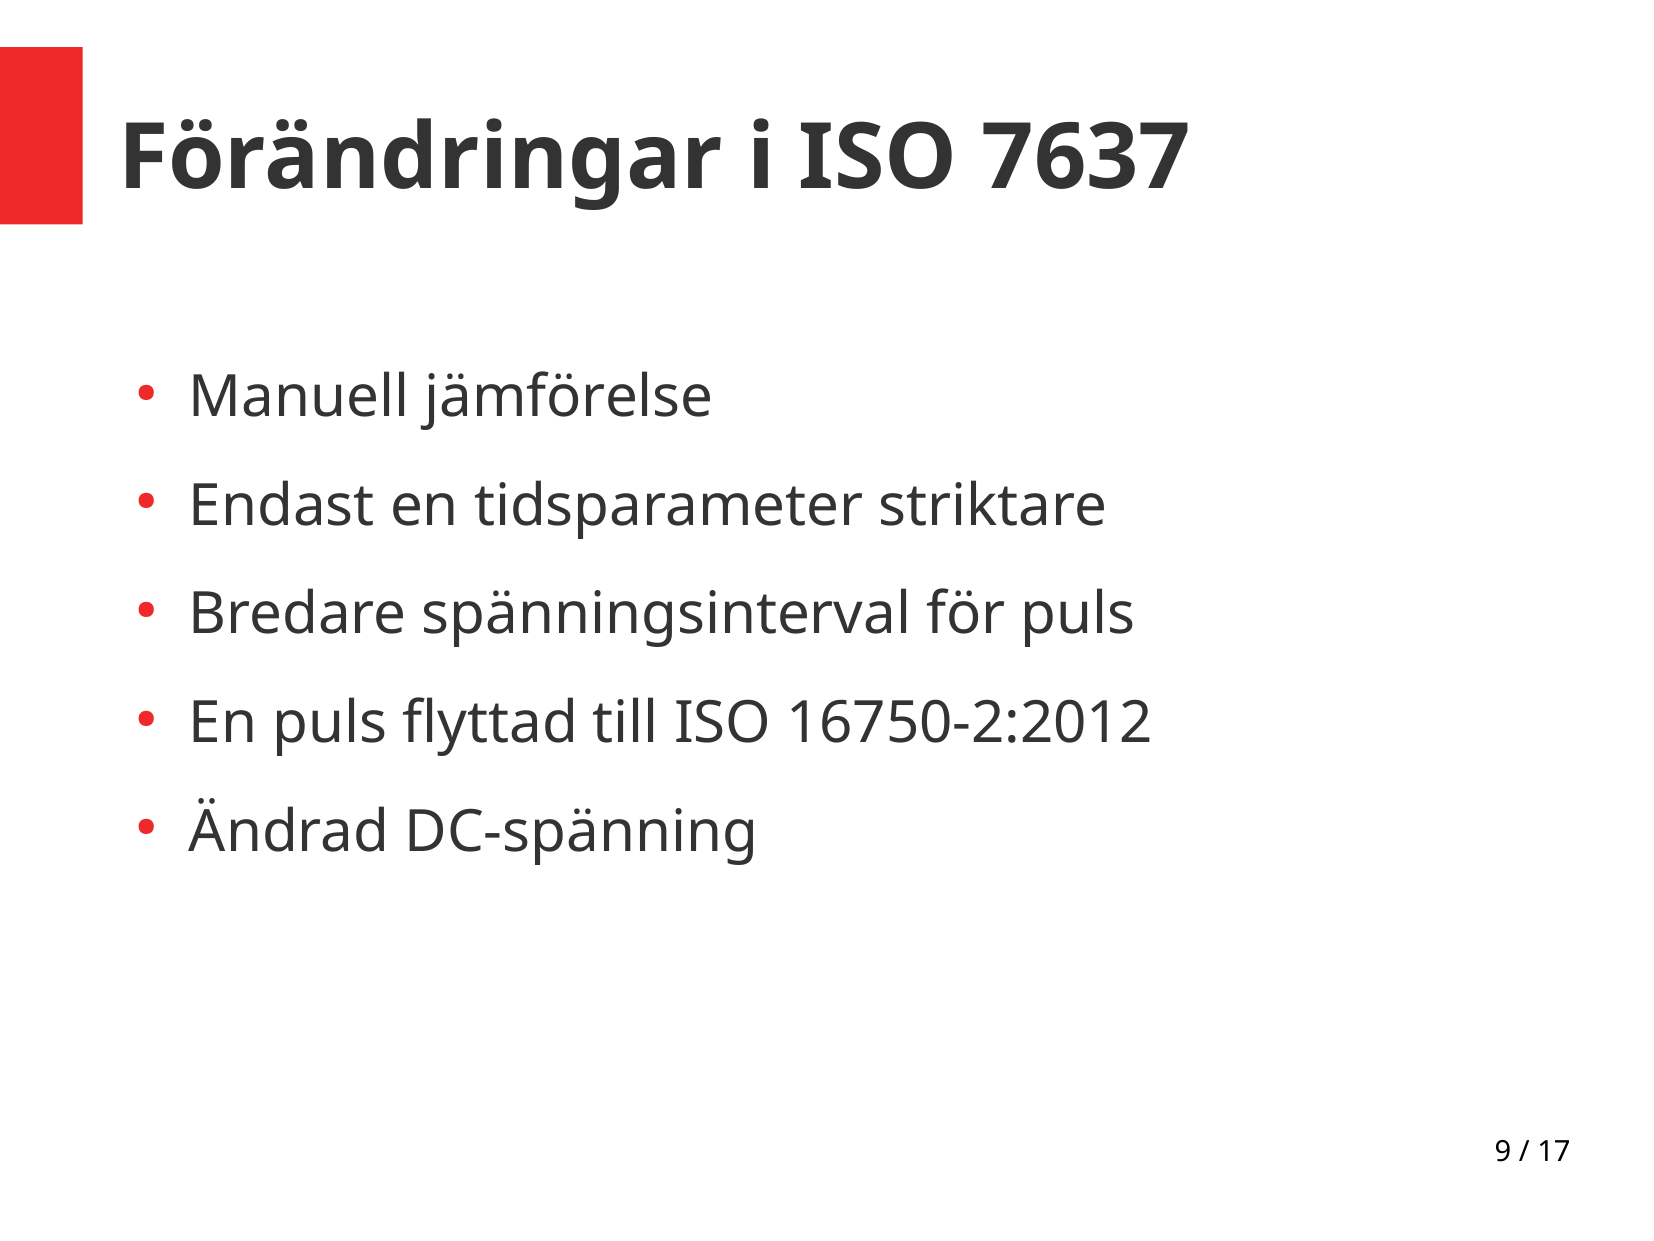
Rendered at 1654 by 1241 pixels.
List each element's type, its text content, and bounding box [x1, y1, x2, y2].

title Förändringar i ISO 7637 [118, 49, 1571, 257]
list Manuell jämförelse Endast en tidsparameter striktare Bredare spänningsinterval för puls En puls flyttad till ISO 16750-2:2012 Ändrad DC-spänning [118, 354, 1536, 1074]
